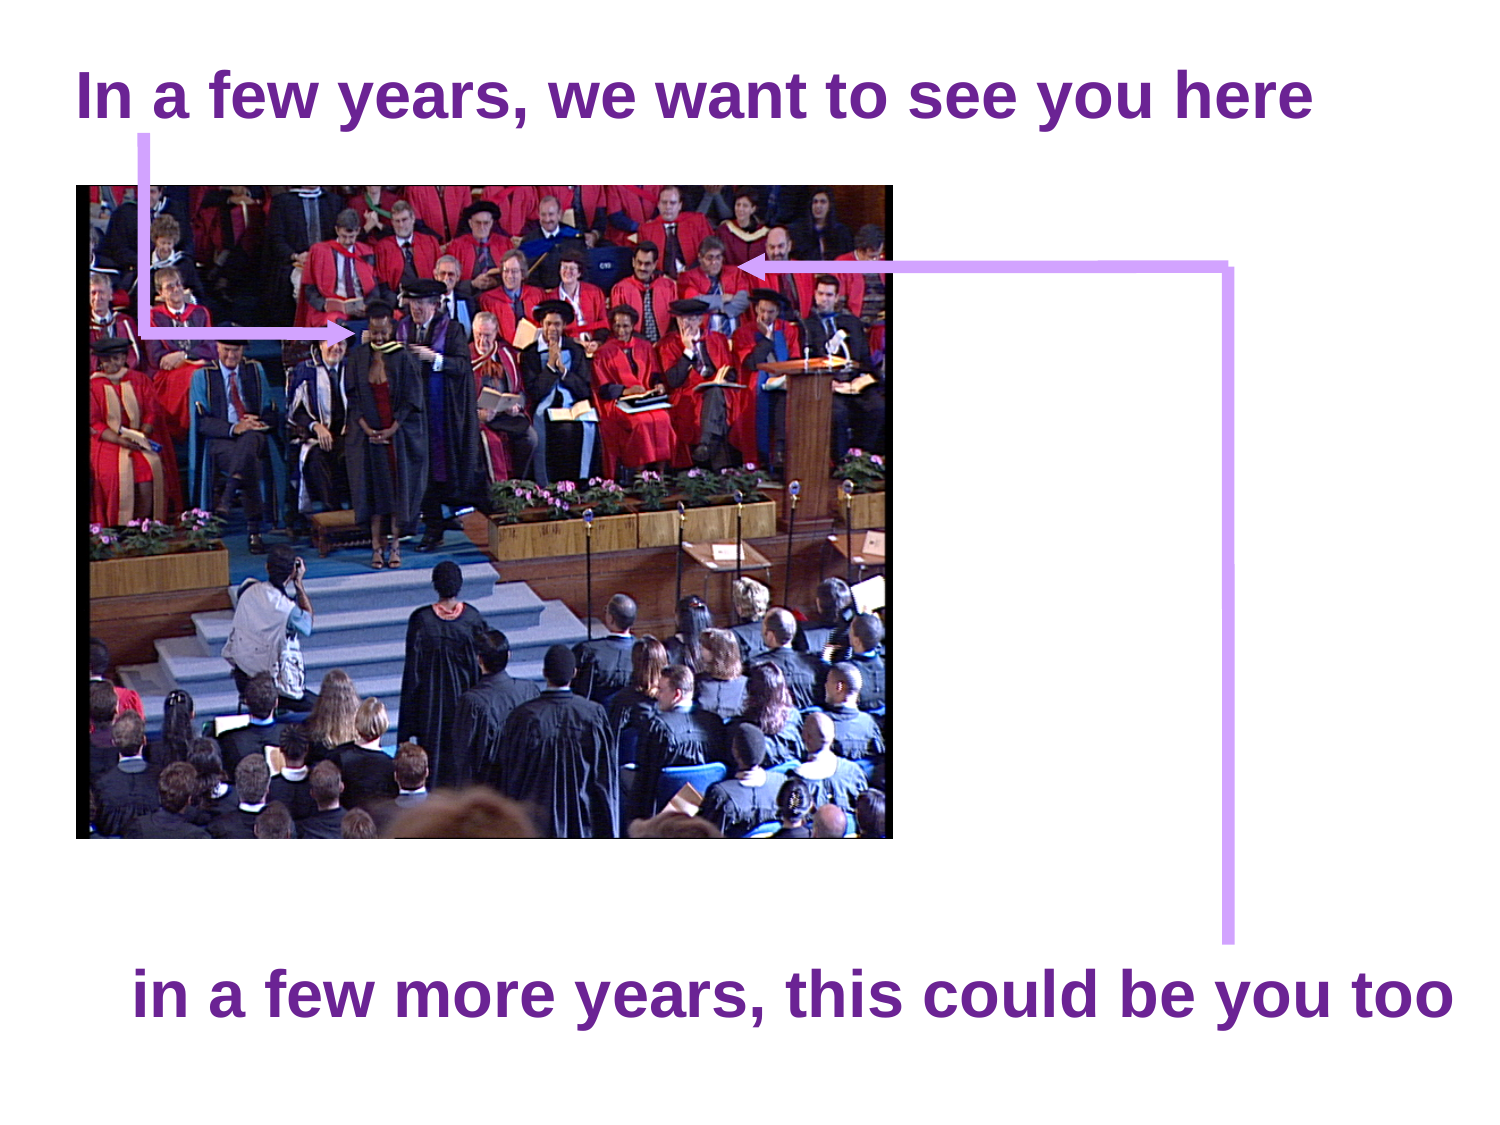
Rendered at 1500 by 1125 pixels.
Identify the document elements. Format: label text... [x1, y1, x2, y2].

text_box in a few more years, this could be you too [106, 898, 1457, 1087]
title In a few years, we want to see you here [75, 44, 1426, 143]
picture [76, 185, 893, 839]
